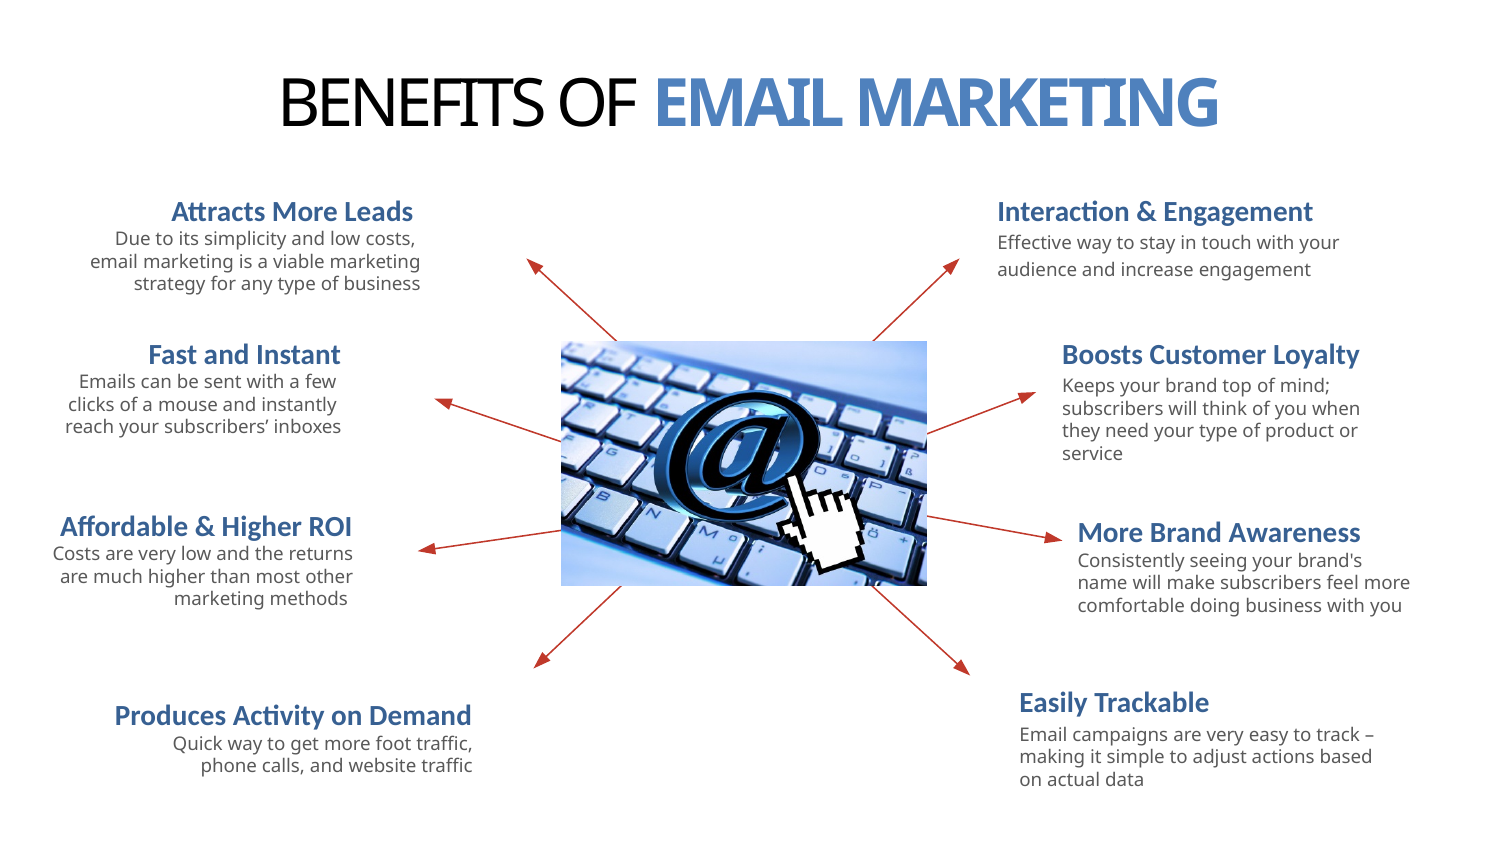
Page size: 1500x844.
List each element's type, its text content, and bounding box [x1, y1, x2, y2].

text_box Produces Activity on Demand Quick way to get more foot traffic, phone calls, and website traffic [100, 689, 514, 784]
text_box Affordable & Higher ROI Costs are very low and the returns are much higher than most other marketing methods [37, 500, 405, 617]
text_box Easily Trackable Email campaigns are very easy to track – making it simple to adjust actions based on actual data [1004, 676, 1410, 797]
text_box BENEFITS OF EMAIL MARKETING [0, 54, 1500, 130]
text_box More Brand Awareness Consistently seeing your brand's name will make subscribers feel more comfortable doing business with you [1063, 506, 1450, 623]
text_box Boosts Customer Loyalty Keeps your brand top of mind; subscribers will think of you when they need your type of product or service [1047, 327, 1398, 472]
text_box Attracts More Leads Due to its simplicity and low costs, email marketing is a viable marketing strategy for any type of business [75, 185, 514, 302]
text_box Fast and Instant Emails can be sent with a few clicks of a mouse and instantly reach your subscribers’ inboxes [50, 327, 418, 445]
picture [561, 341, 927, 586]
text_box Interaction & Engagement Effective way to stay in touch with your audience and increase engagement [982, 185, 1463, 288]
